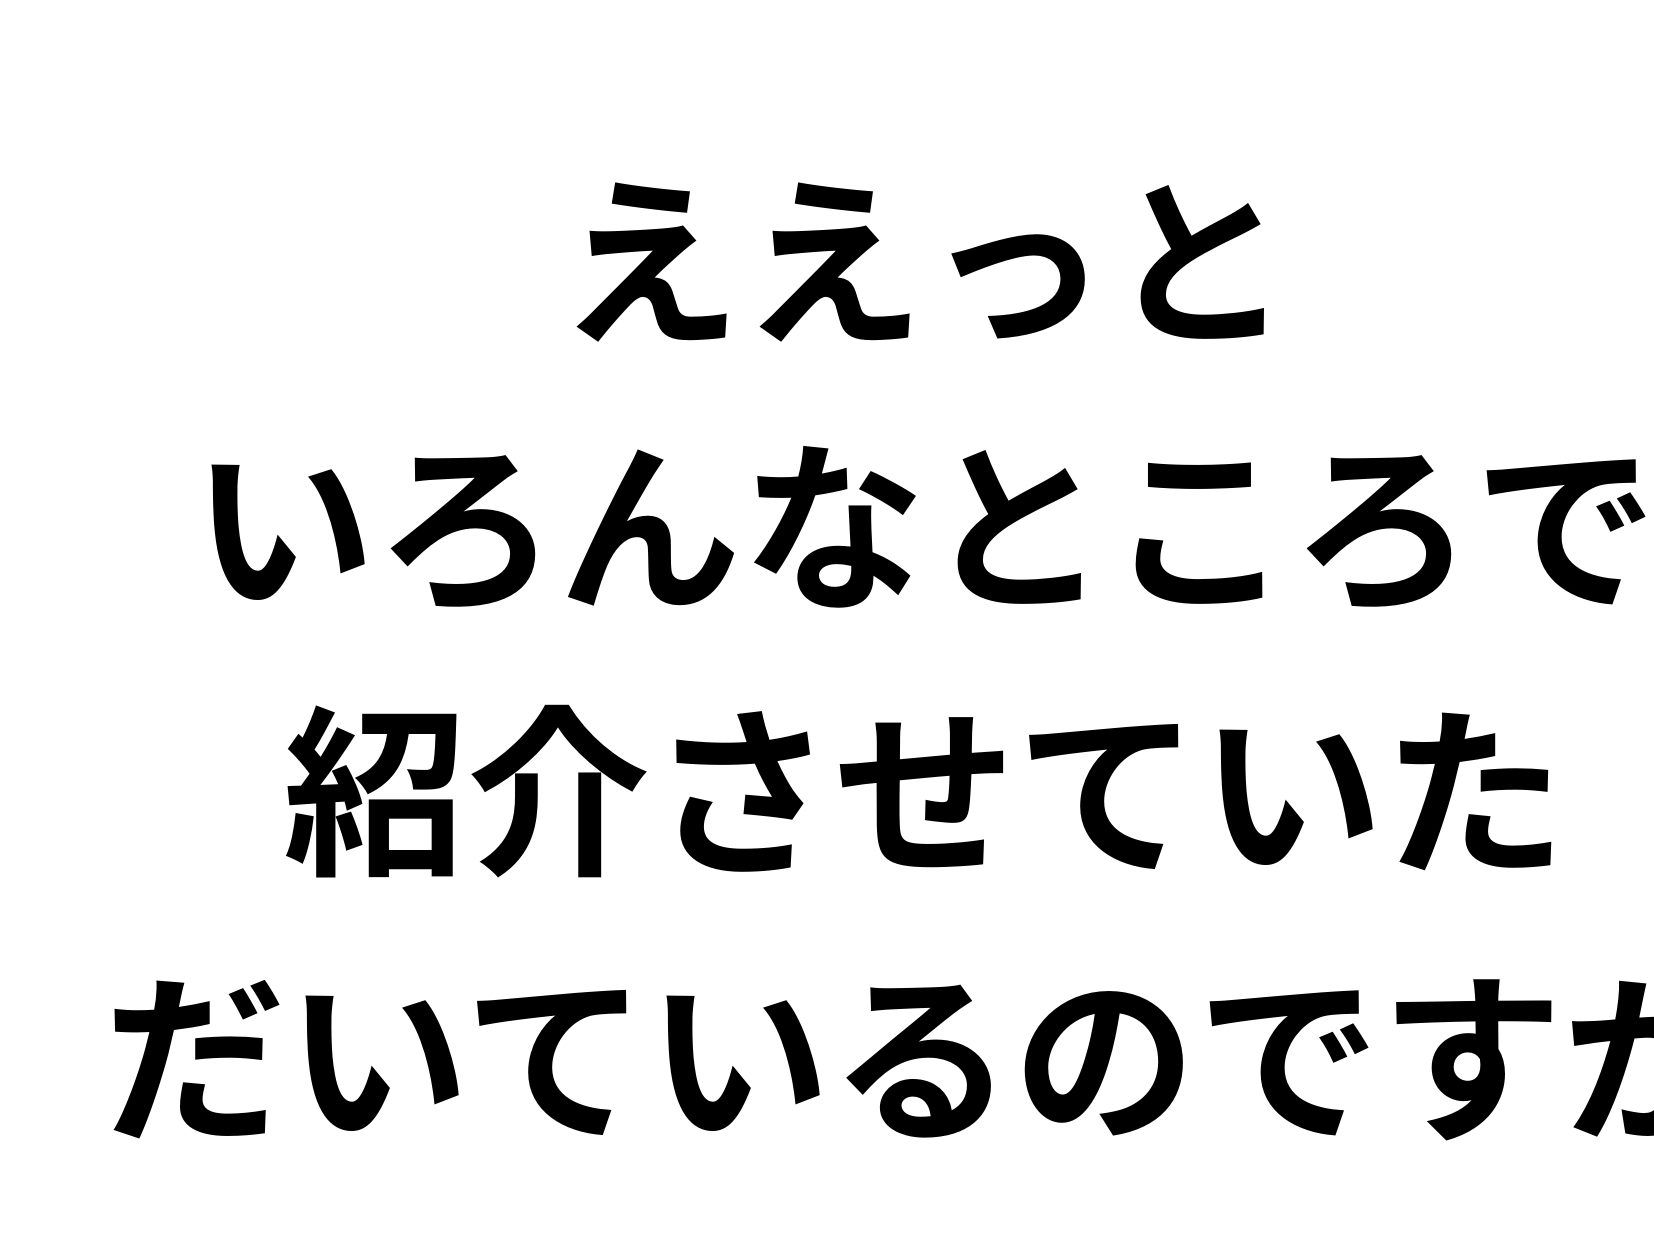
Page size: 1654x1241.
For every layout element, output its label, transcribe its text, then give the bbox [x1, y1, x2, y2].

text_box ええっと いろんなところで 紹介させていた だいているのですが [88, 111, 1586, 916]
